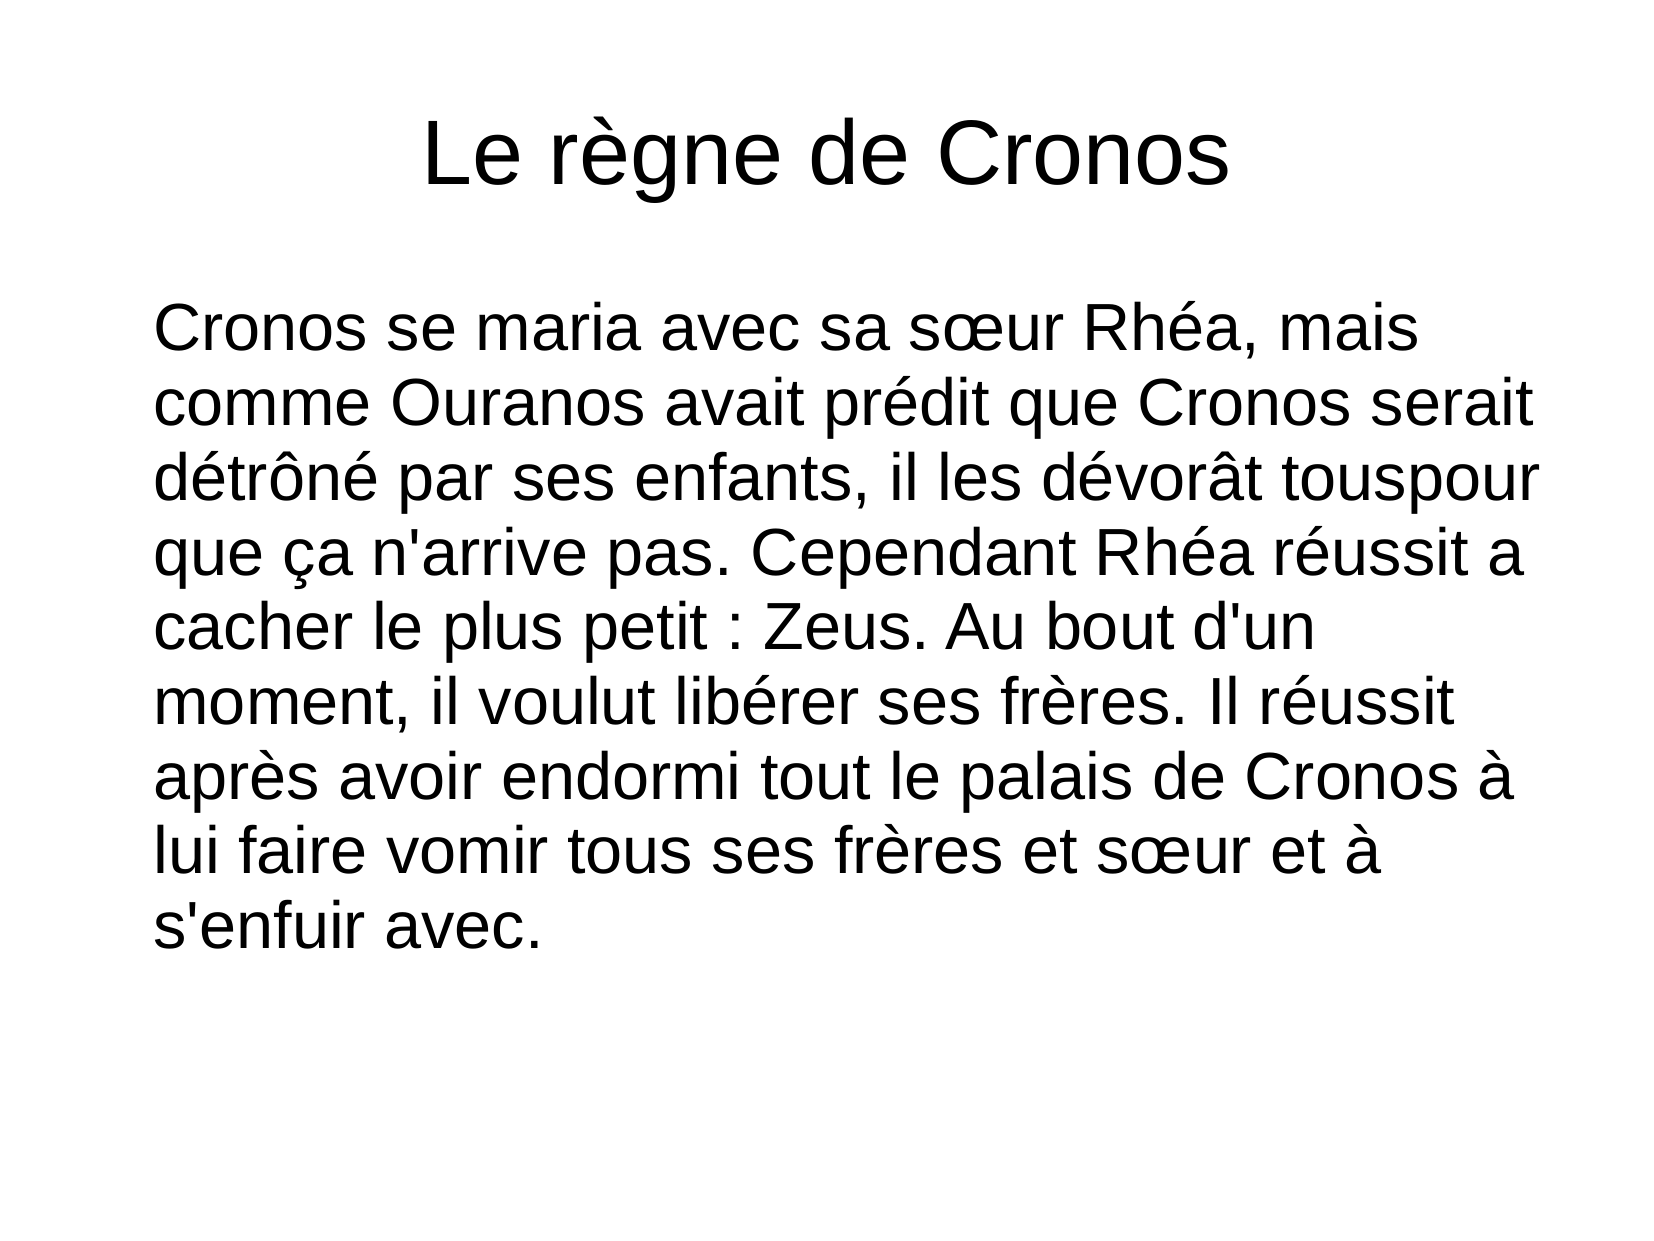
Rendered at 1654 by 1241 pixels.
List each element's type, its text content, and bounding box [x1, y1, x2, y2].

list Cronos se maria avec sa sœur Rhéa, mais comme Ouranos avait prédit que Cronos serait détrôné par ses enfants, il les dévorât touspour que ça n'arrive pas. Cependant Rhéa réussit a cacher le plus petit : Zeus. Au bout d'un moment, il voulut libérer ses frères. Il réussit après avoir endormi tout le palais de Cronos à lui faire vomir tous ses frères et sœur et à s'enfuir avec. [82, 290, 1571, 1010]
title Le règne de Cronos [82, 49, 1571, 257]
